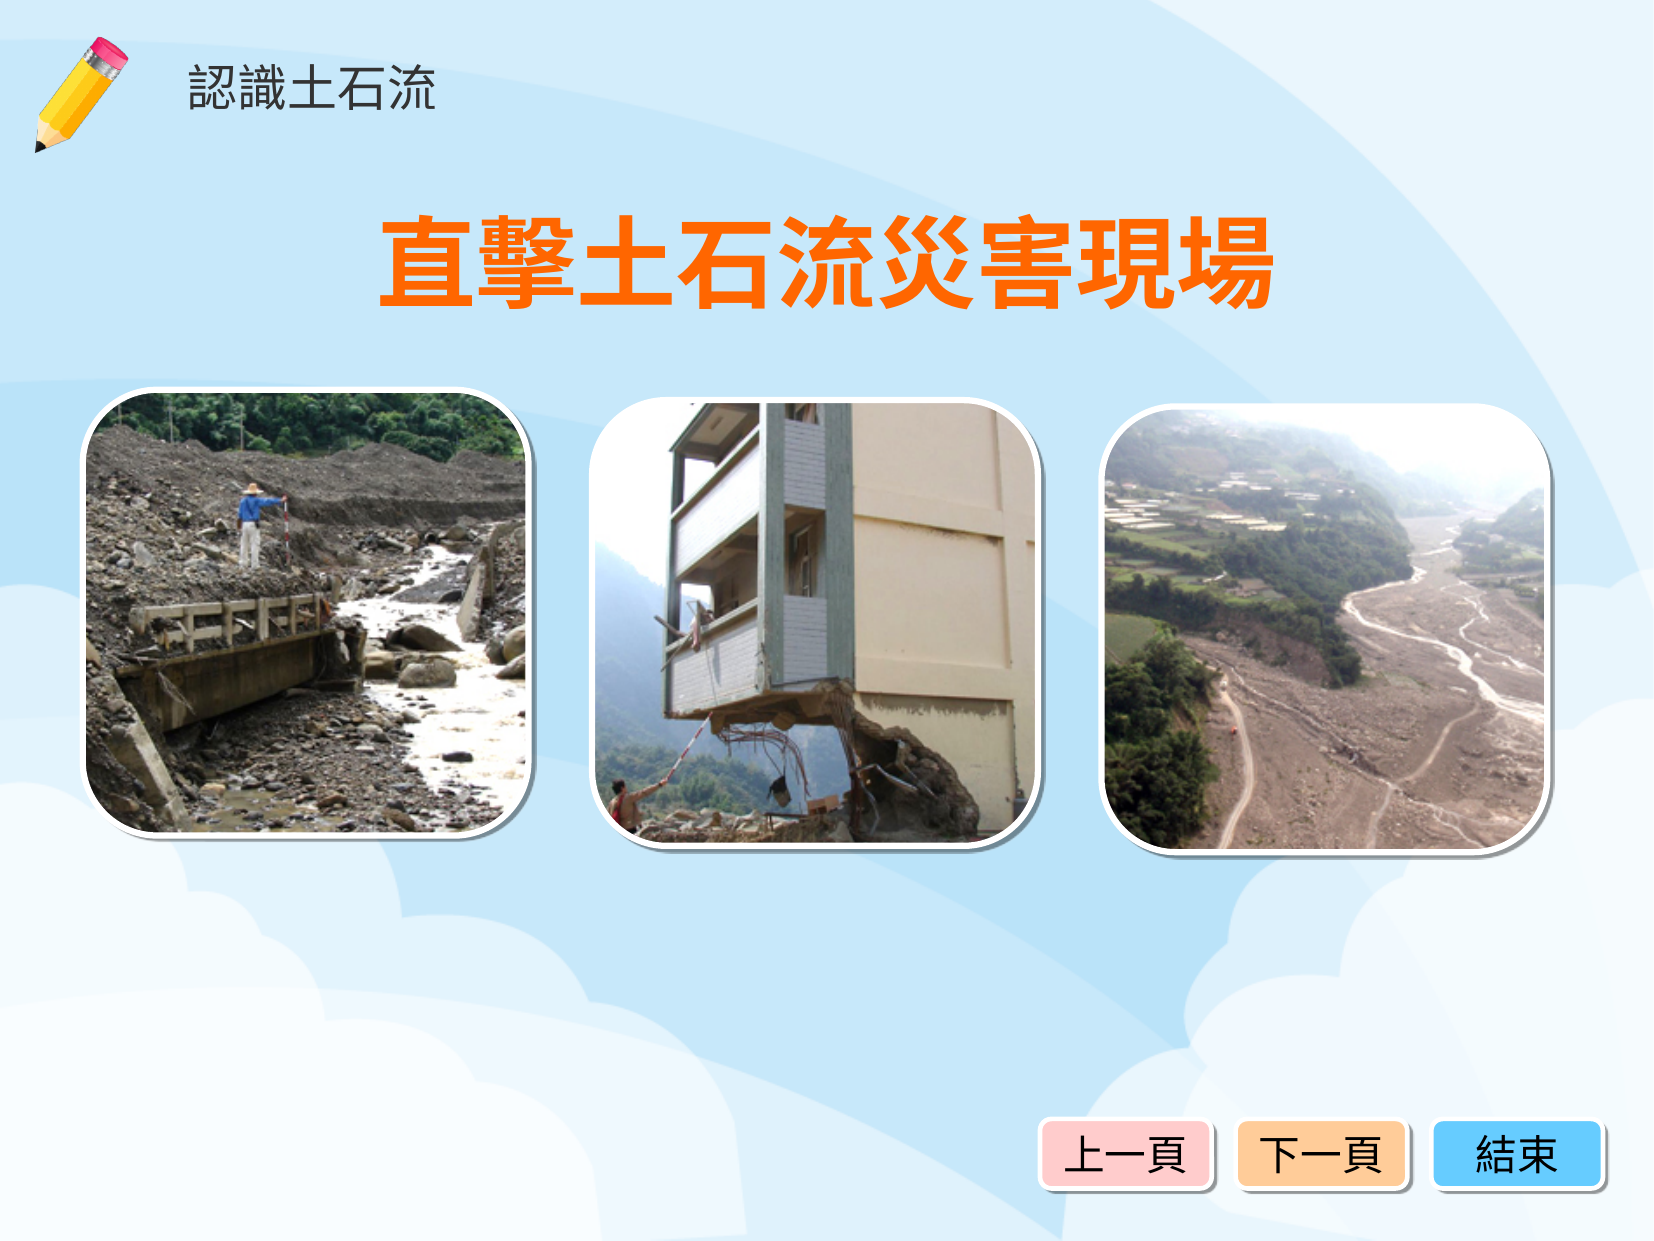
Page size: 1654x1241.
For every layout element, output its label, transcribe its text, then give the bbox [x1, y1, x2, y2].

text_box [82, 389, 529, 836]
text_box 直擊土石流災害現場 [295, 177, 1359, 326]
text_box 結束 [1431, 1118, 1603, 1189]
text_box 下一頁 [1235, 1118, 1408, 1189]
text_box [592, 400, 1038, 846]
text_box 上一頁 [1039, 1118, 1212, 1189]
picture [0, 0, 1654, 1241]
text_box [1101, 406, 1548, 853]
